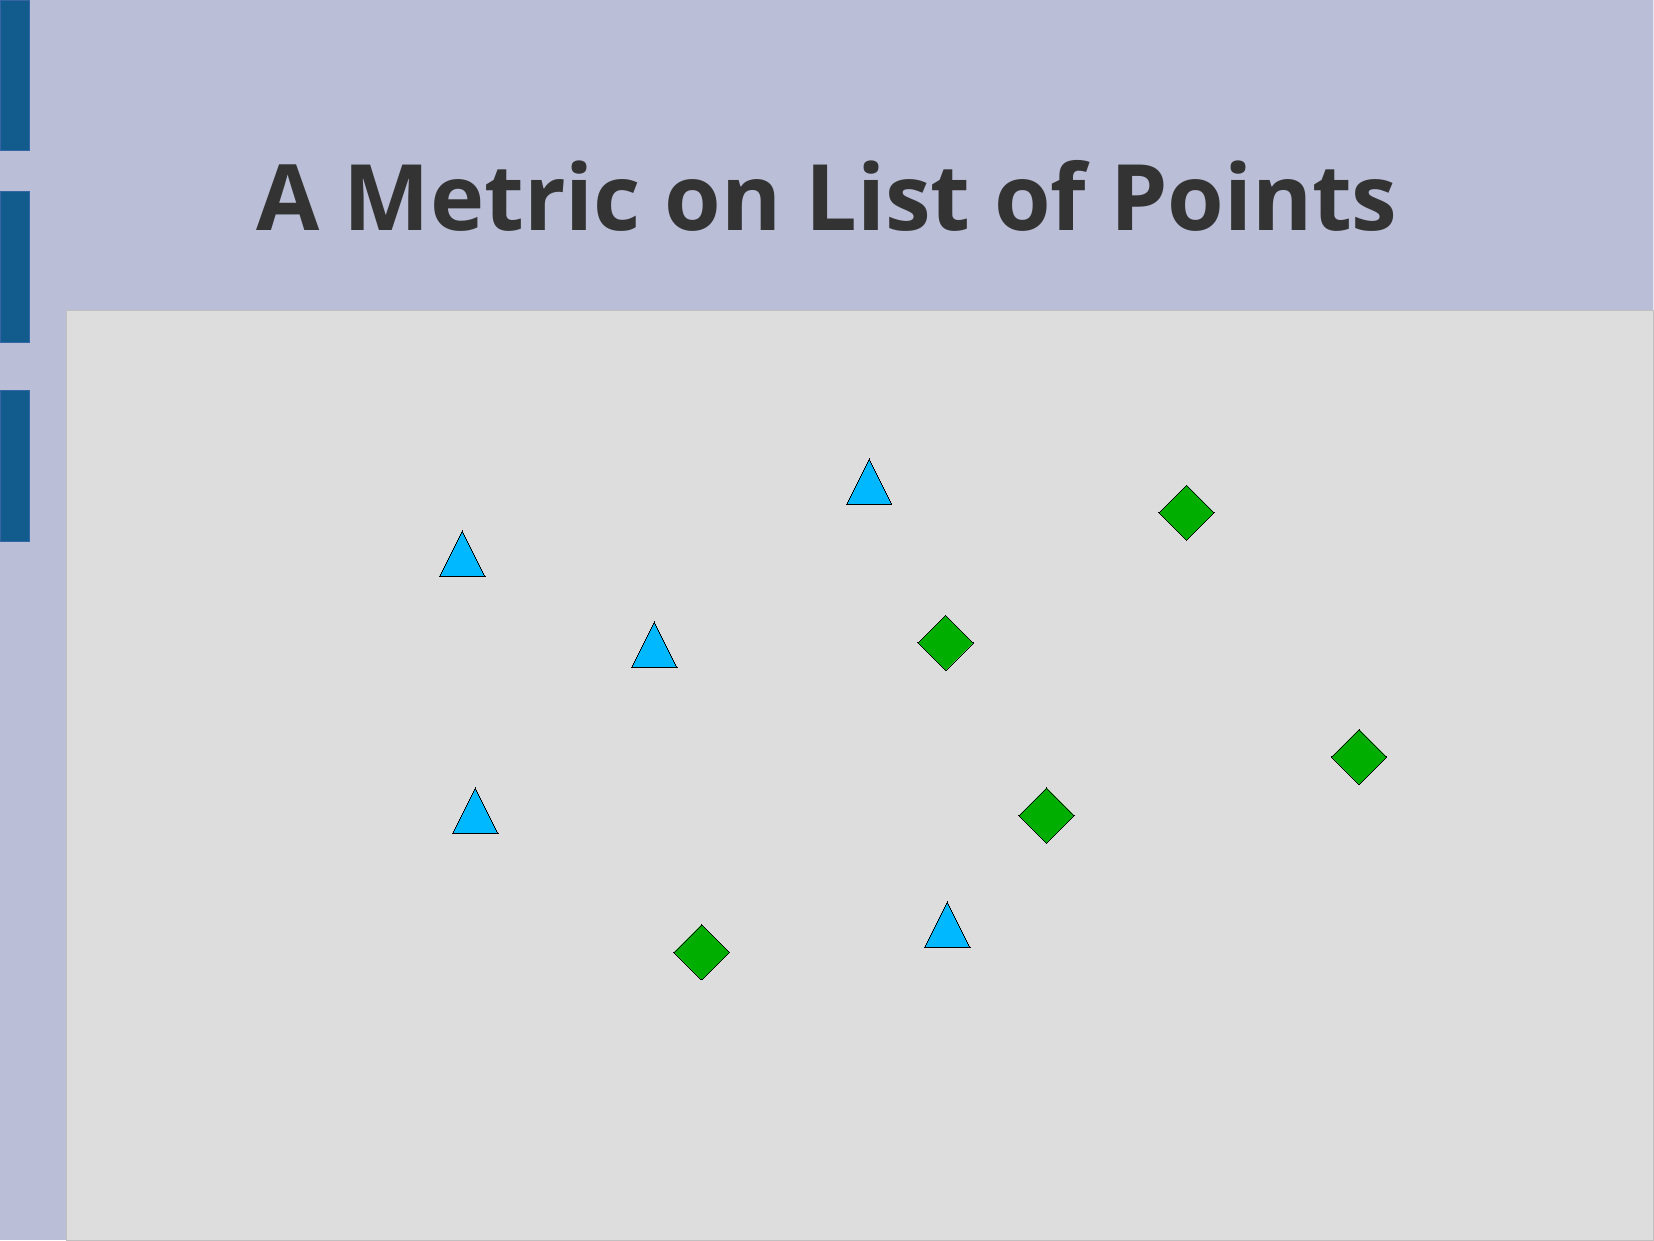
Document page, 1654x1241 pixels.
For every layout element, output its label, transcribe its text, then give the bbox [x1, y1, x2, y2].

text_box [846, 458, 892, 505]
text_box [439, 530, 486, 577]
text_box [673, 924, 730, 980]
text_box [1158, 485, 1215, 541]
text_box [924, 901, 971, 948]
title A Metric on List of Points [121, 91, 1534, 299]
text_box [917, 615, 974, 671]
text_box [1331, 729, 1387, 785]
text_box [452, 787, 499, 834]
text_box [631, 621, 678, 668]
text_box [1018, 787, 1075, 844]
